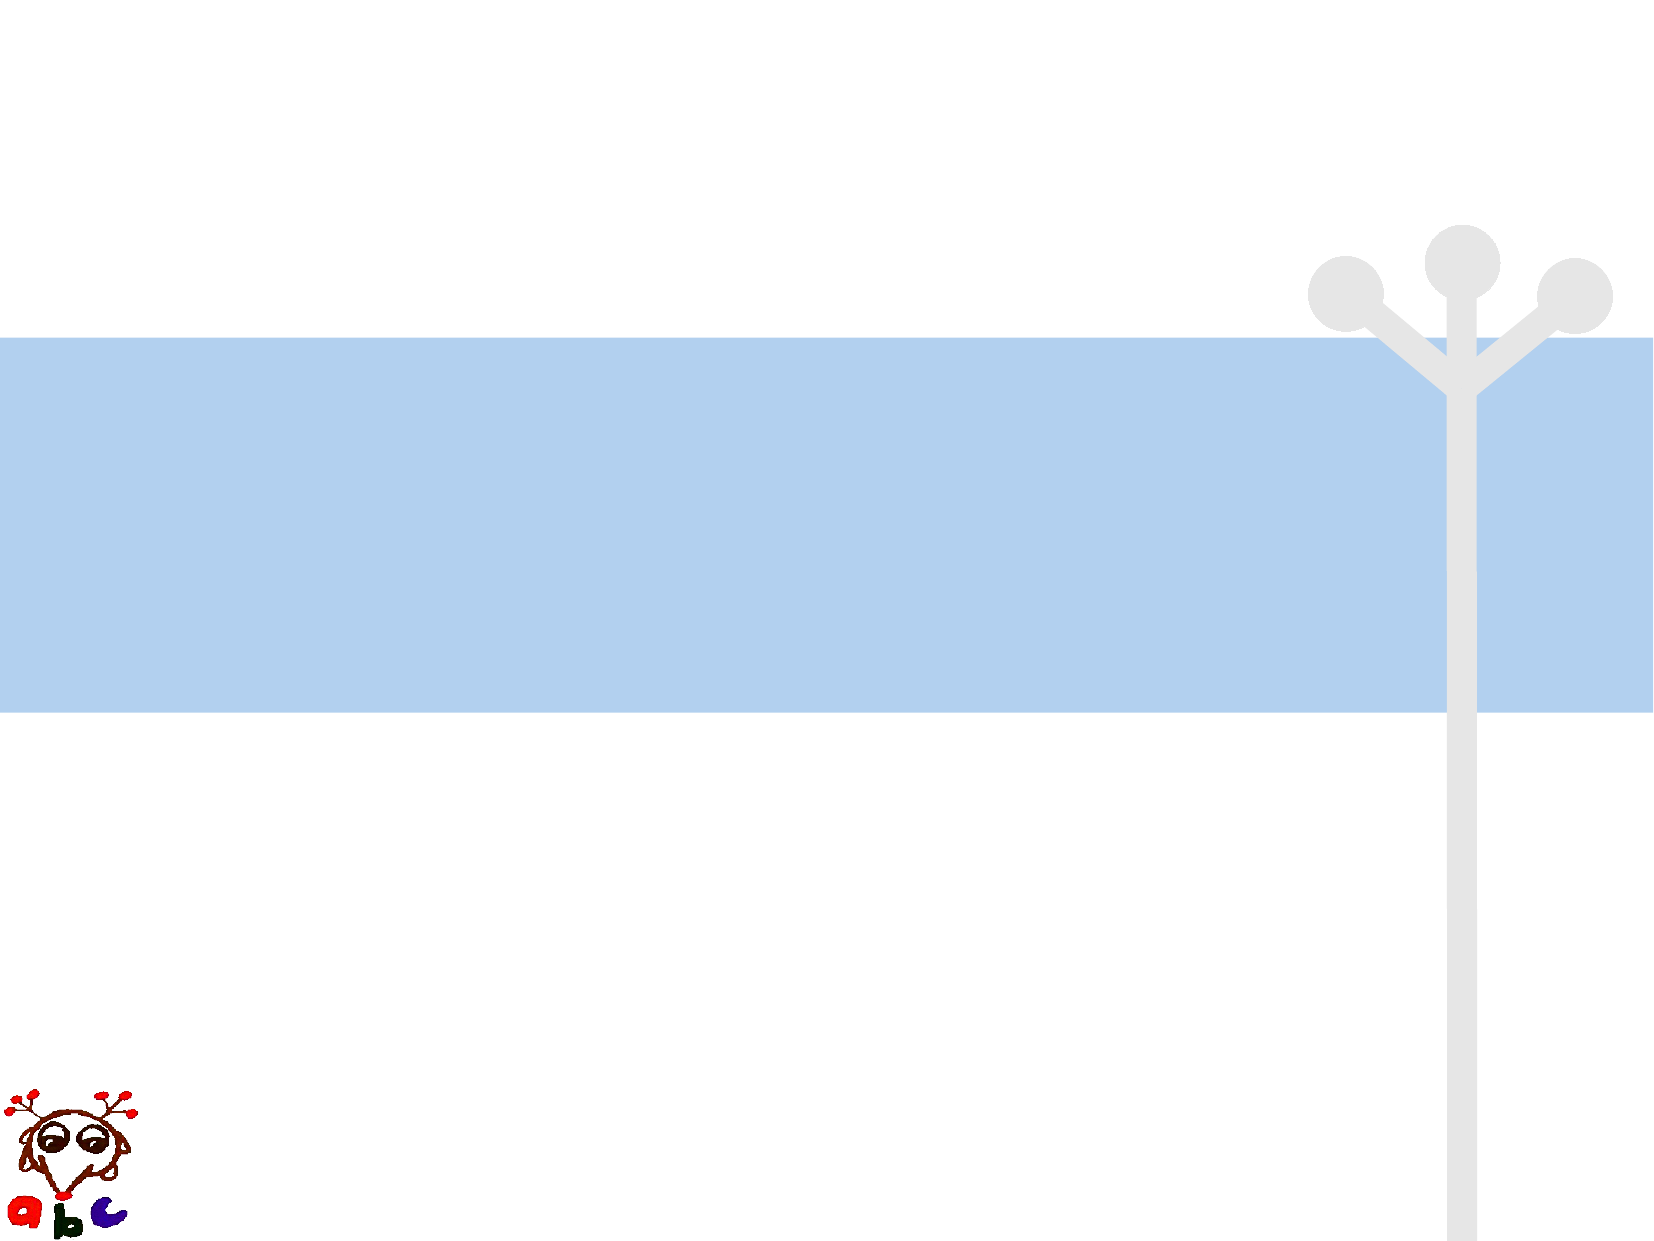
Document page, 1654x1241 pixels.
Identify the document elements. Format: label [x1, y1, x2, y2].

picture [0, 1087, 139, 1240]
